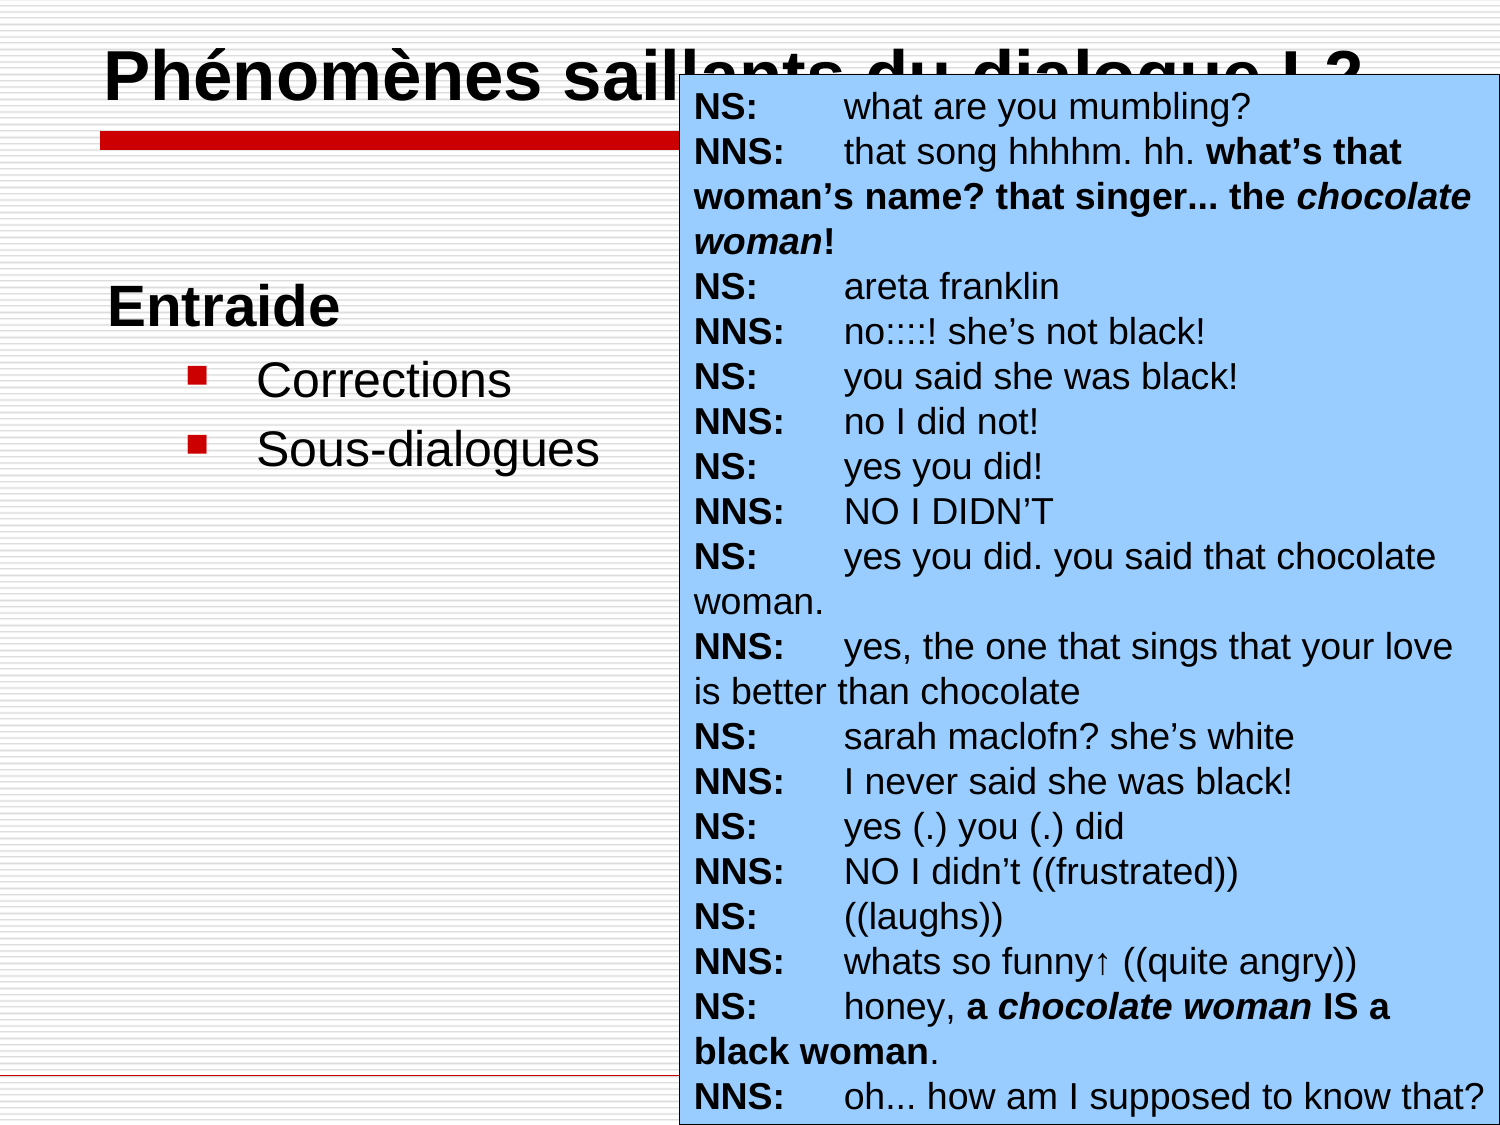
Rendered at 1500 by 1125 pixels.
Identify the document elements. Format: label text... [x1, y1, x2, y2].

picture [0, 1076, 679, 1125]
text_box NS: what are you mumbling? NNS: that song hhhhm. hh. what’s that woman’s name? that singer... the chocolate woman! NS: areta franklin NNS: no::::! she’s not black! NS: you said she was black! NNS: no I did not! NS: yes you did! NNS: NO I DIDN’T NS: yes you did. you said that chocolate woman. NNS: yes, the one that sings that your love is better than chocolate NS: sarah maclofn? she’s white NNS: I never said she was black! NS: yes (.) you (.) did NNS: NO I didn’t ((frustrated)) NS: ((laughs)) NNS: whats so funny↑ ((quite angry)) NS: honey, a chocolate woman IS a black woman. NNS: oh... how am I supposed to know that? [679, 74, 1500, 1125]
picture [0, 0, 1500, 1075]
title Phénomènes saillants du dialogue L2 [88, 29, 1500, 124]
list Entraide Corrections Sous-dialogues [92, 265, 679, 1063]
